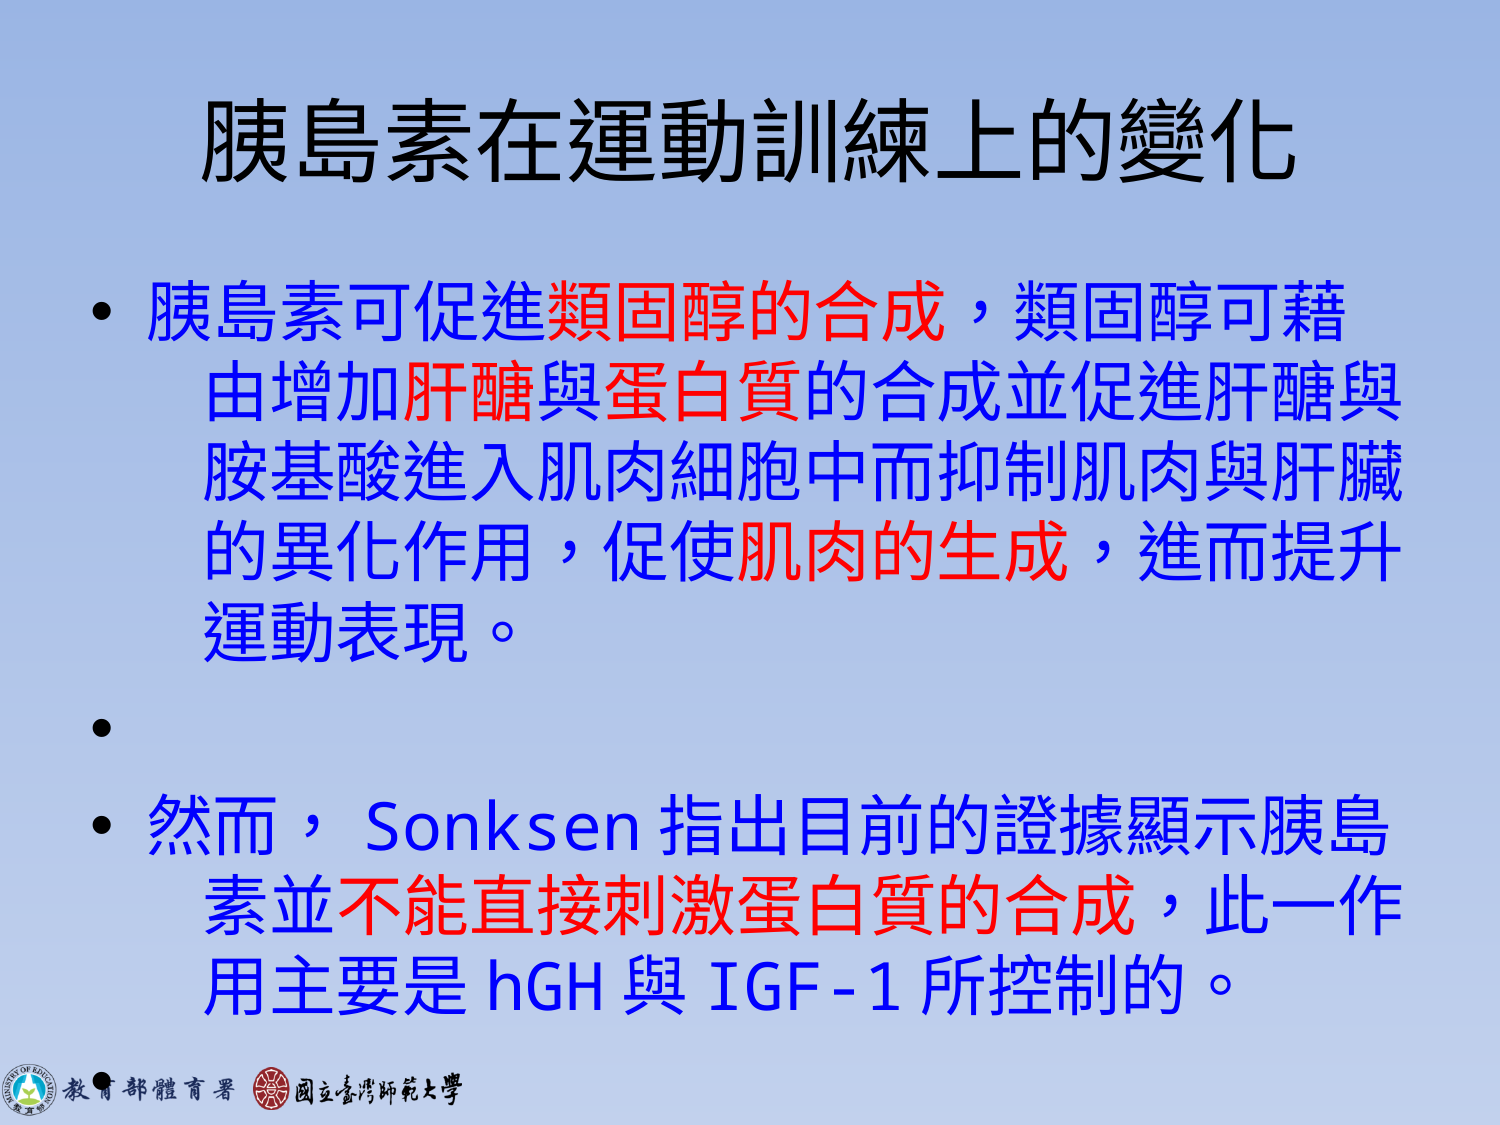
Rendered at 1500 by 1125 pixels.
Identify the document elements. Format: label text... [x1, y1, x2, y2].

title 胰島素在運動訓練上的變化 [75, 45, 1426, 233]
list 胰島素可促進類固醇的合成，類固醇可藉由增加肝醣與蛋白質的合成並促進肝醣與胺基酸進入肌肉細胞中而抑制肌肉與肝臟的異化作用，促使肌肉的生成，進而提升運動表現。 然而，Sonksen指出目前的證據顯示胰島素並不能直接刺激蛋白質的合成，此一作用主要是hGH與IGF-1所控制的。 [75, 262, 1426, 1088]
